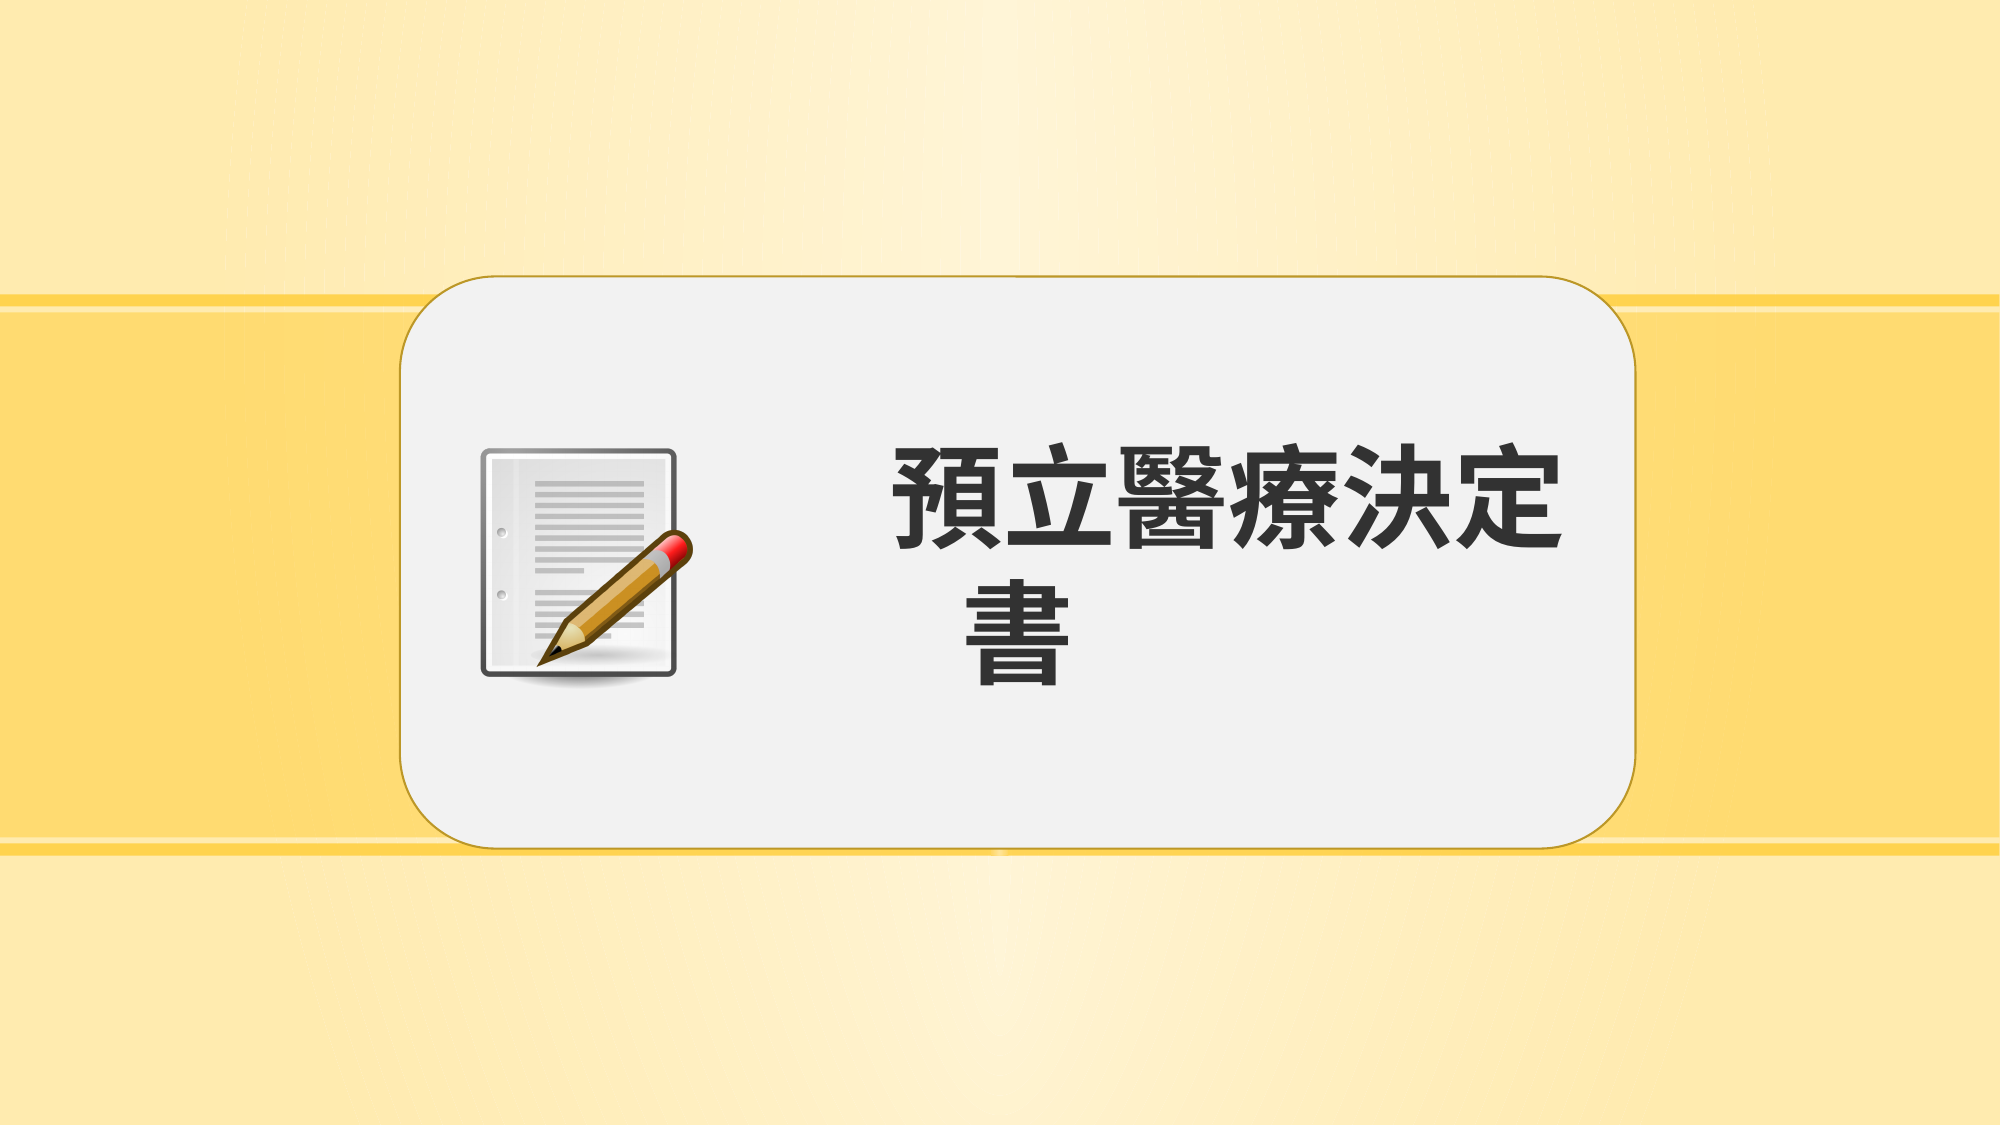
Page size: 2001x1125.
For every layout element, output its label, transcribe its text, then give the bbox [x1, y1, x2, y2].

text_box 預立醫療決定書 [399, 276, 1636, 849]
picture [448, 432, 709, 693]
